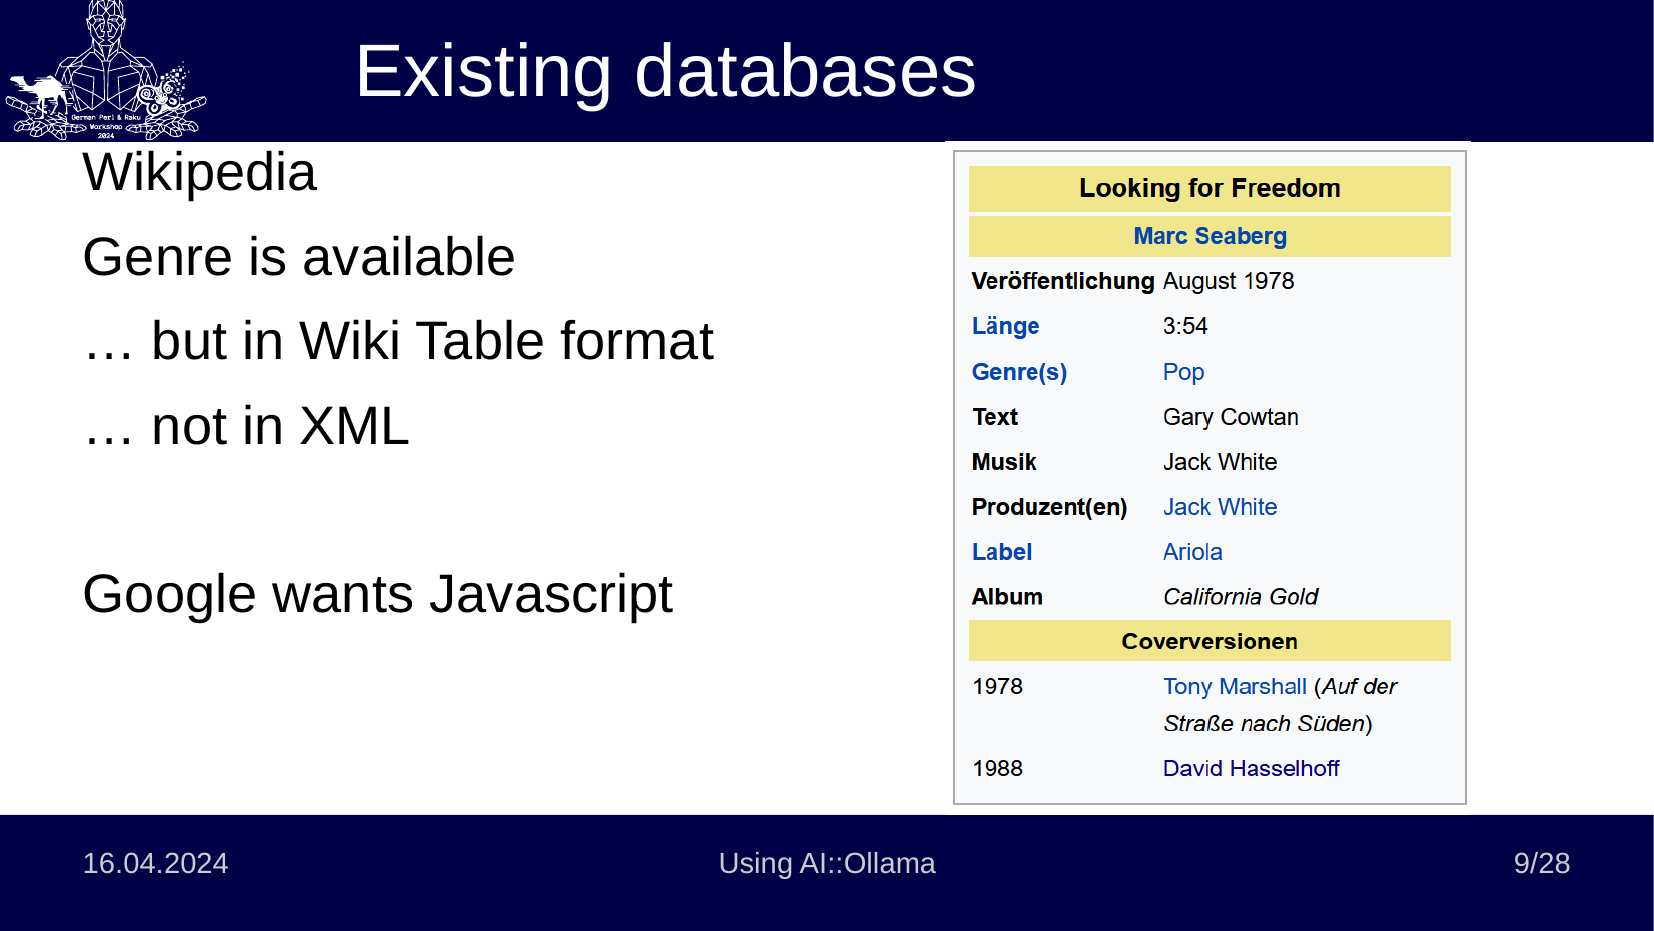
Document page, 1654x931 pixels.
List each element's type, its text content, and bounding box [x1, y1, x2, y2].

title Existing databases [354, 5, 1654, 136]
picture [945, 141, 1471, 815]
list Wikipedia Genre is available … but in Wiki Table format … not in XML Google wants Javascript [82, 141, 809, 815]
